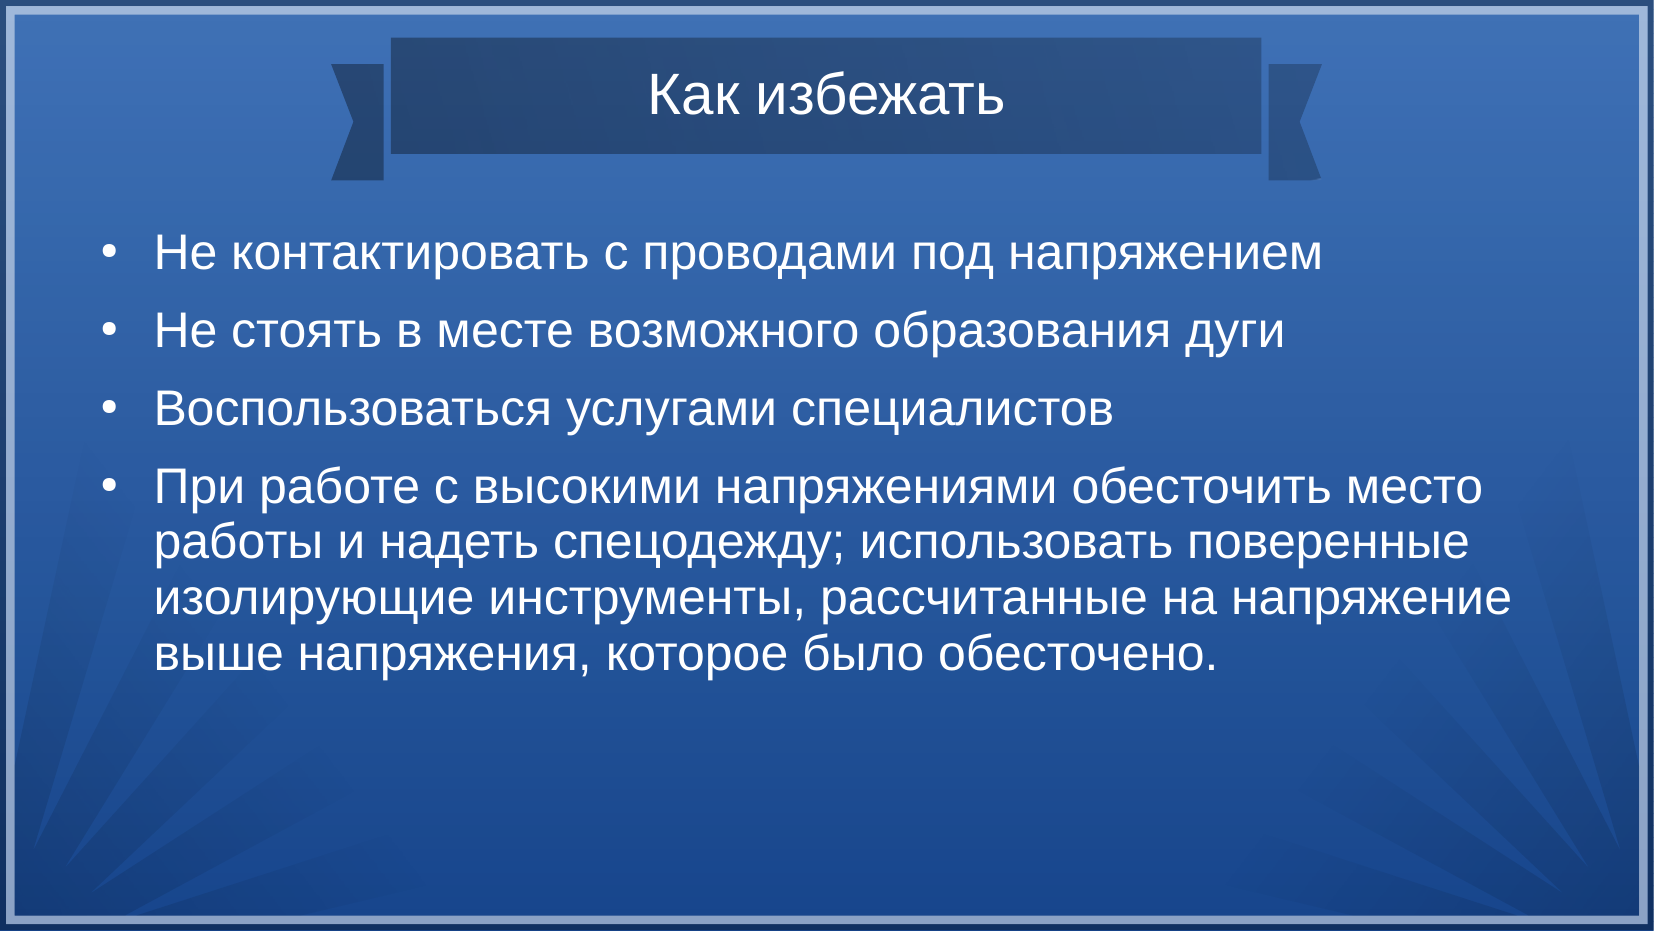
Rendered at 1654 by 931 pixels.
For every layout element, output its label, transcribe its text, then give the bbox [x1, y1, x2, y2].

list Не контактировать с проводами под напряжением Не стоять в месте возможного образования дуги Воспользоваться услугами специалистов При работе с высокими напряжениями обесточить место работы и надеть спецодежду; использовать поверенные изолирующие инструменты, рассчитанные на напряжение выше напряжения, которое было обесточено. [82, 224, 1571, 848]
title Как избежать [389, 28, 1264, 160]
